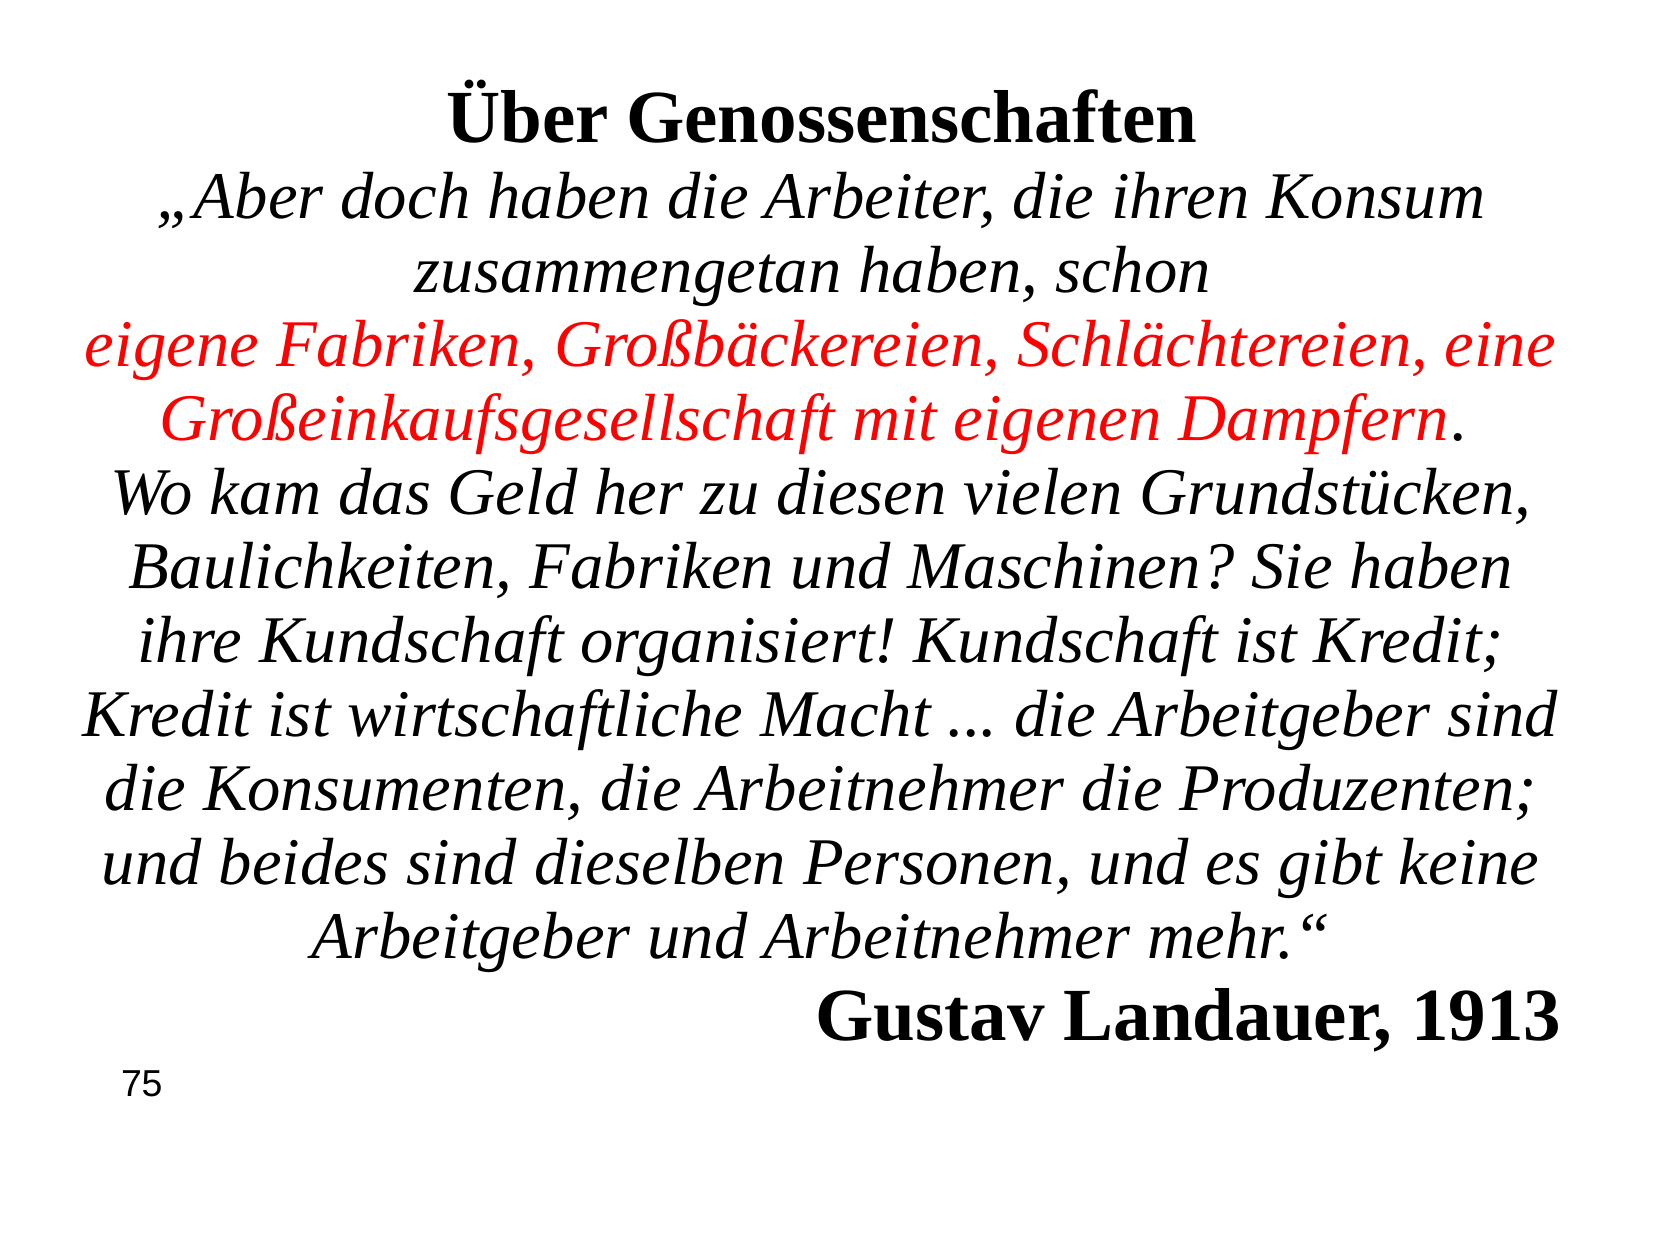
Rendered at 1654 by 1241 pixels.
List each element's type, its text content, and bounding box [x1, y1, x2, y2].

text_box Über Genossenschaften „Aber doch haben die Arbeiter, die ihren Konsum zusammengetan haben, schon eigene Fabriken, Großbäckereien, Schlächtereien, eine Großeinkaufsgesellschaft mit eigenen Dampfern. Wo kam das Geld her zu diesen vielen Grundstücken, Baulichkeiten, Fabriken und Maschinen? Sie haben ihre Kundschaft organisiert! Kundschaft ist Kredit; Kredit ist wirtschaftliche Macht ... die Arbeitgeber sind die Konsumenten, die Arbeitnehmer die Produzenten; und beides sind dieselben Personen, und es gibt keine Arbeitgeber und Arbeitnehmer mehr.“ Gustav Landauer, 1913 [68, 68, 1593, 1064]
text_box <Nummer> [106, 1055, 324, 1126]
